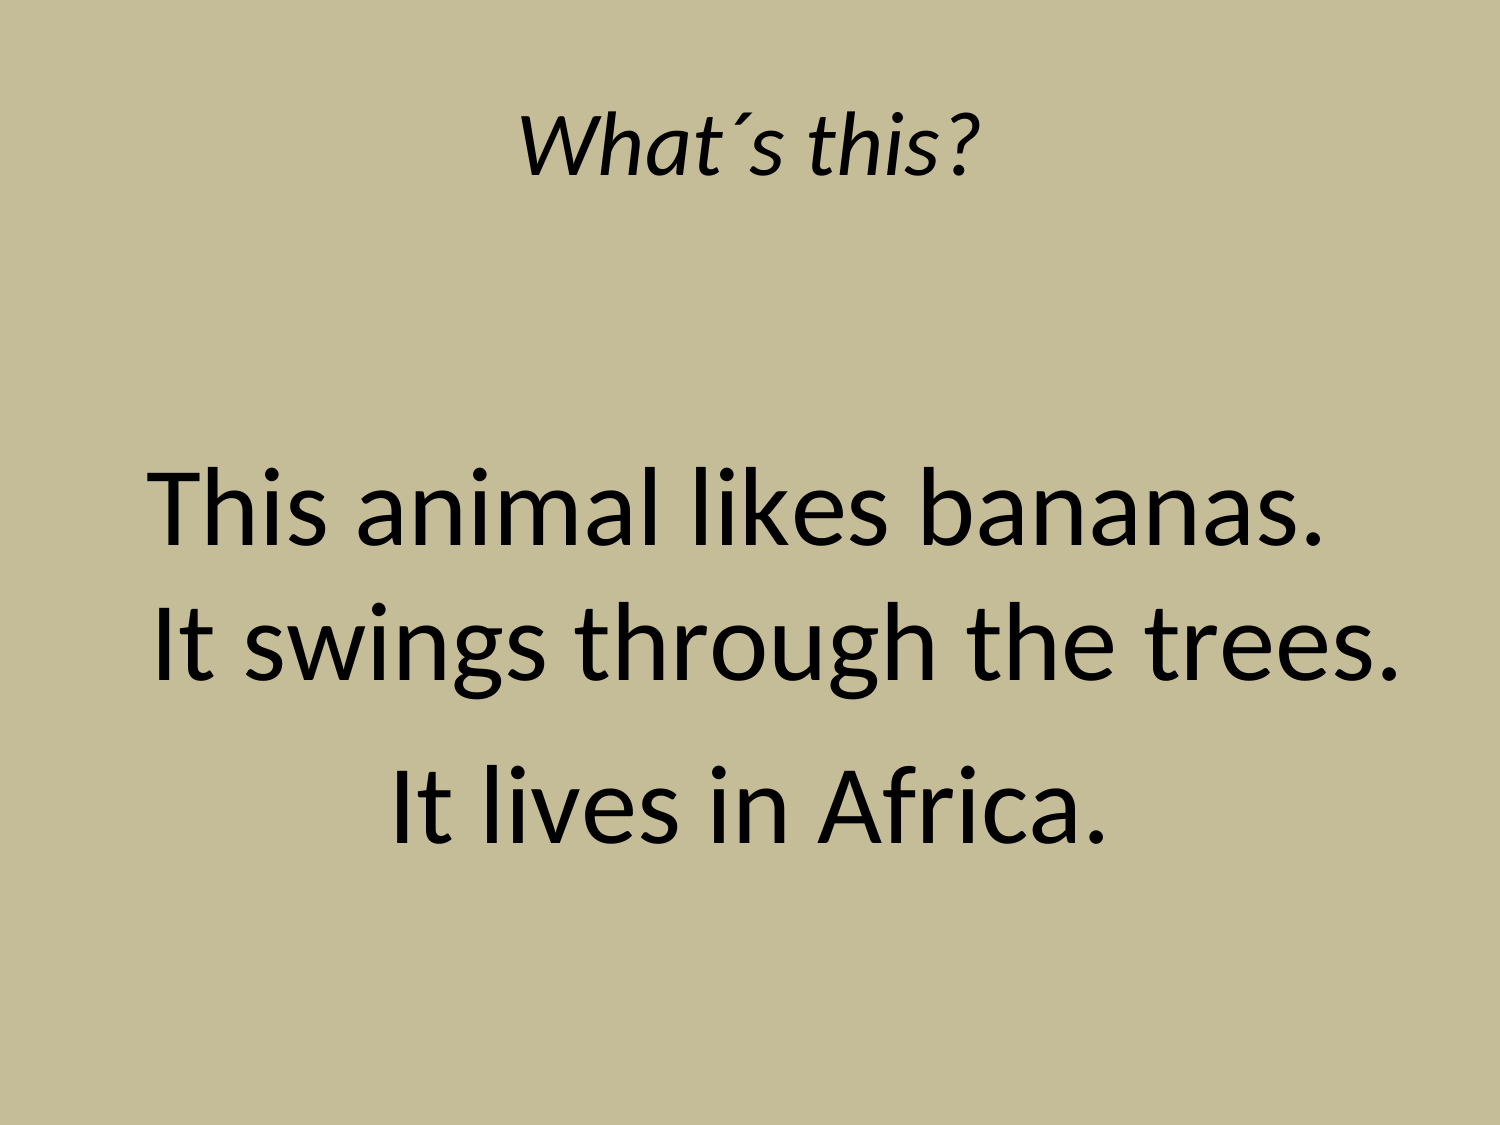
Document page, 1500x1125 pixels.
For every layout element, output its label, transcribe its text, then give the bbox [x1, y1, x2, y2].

title What´s this? [75, 45, 1426, 233]
list This animal likes bananas. It swings through the trees. It lives in Africa. [75, 262, 1426, 1037]
